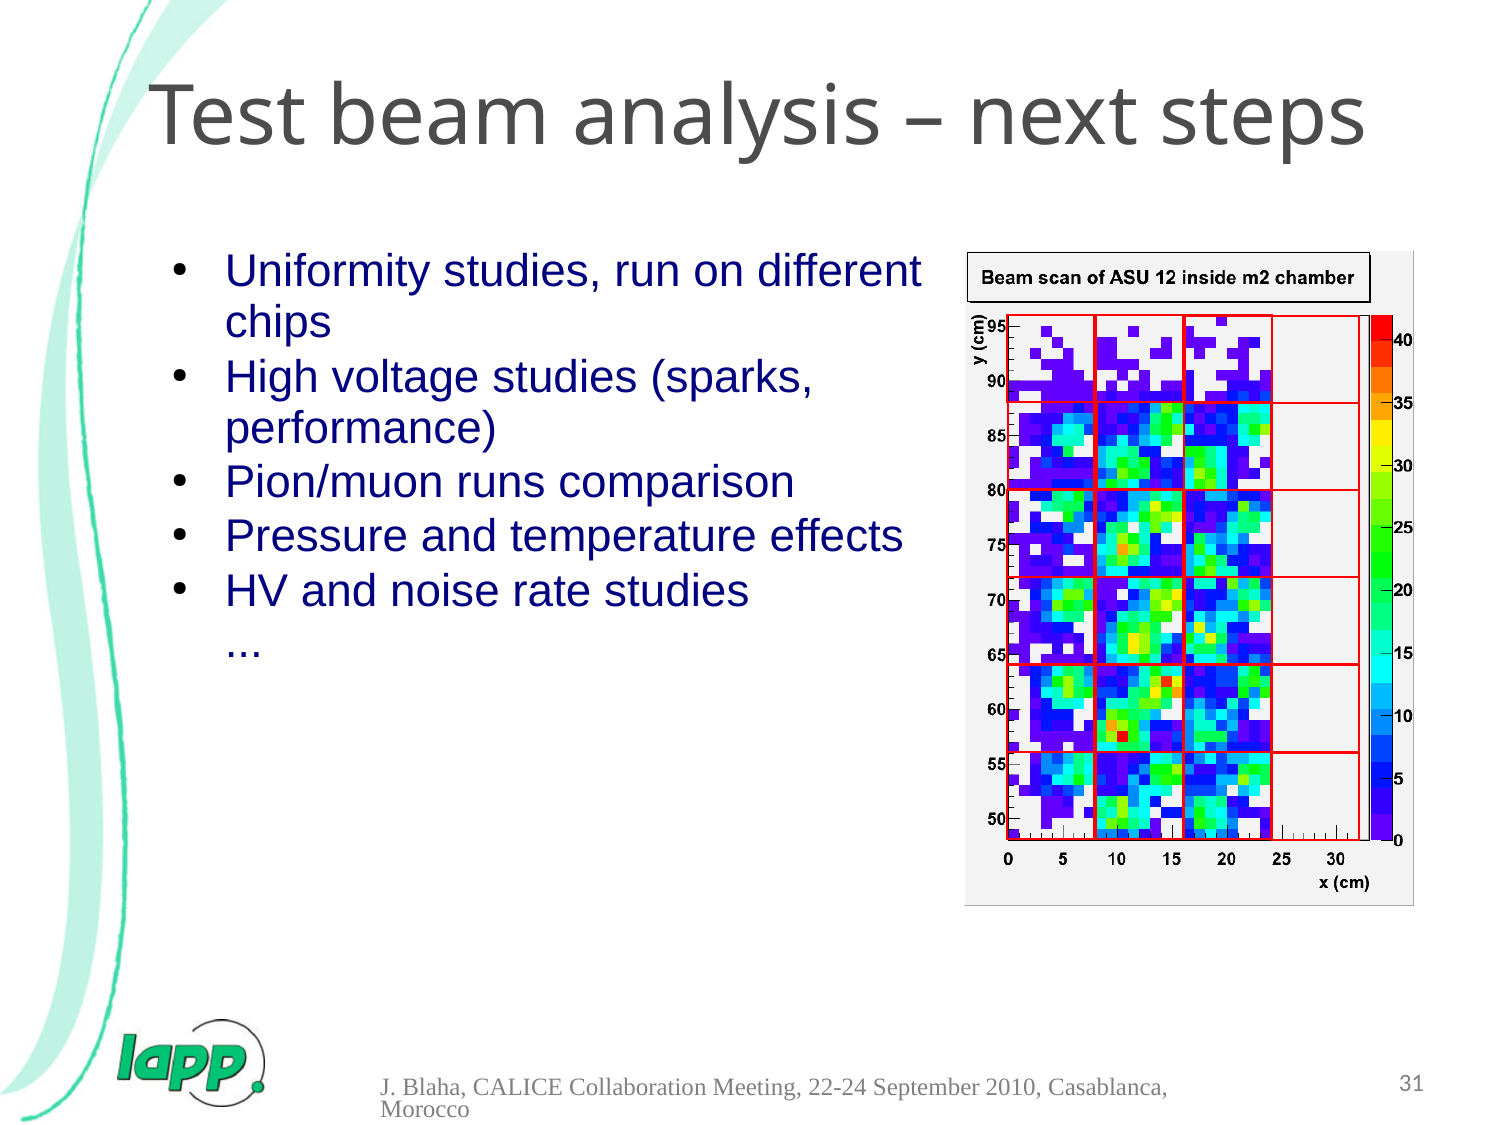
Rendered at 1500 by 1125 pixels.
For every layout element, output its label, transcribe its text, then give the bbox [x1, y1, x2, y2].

title Test beam analysis – next steps [32, 18, 1486, 208]
picture [963, 249, 1414, 906]
list Uniformity studies, run on different chips High voltage studies (sparks, performance) Pion/muon runs comparison Pressure and temperature effects HV and noise rate studies ... [153, 244, 947, 778]
picture [0, 0, 311, 1125]
